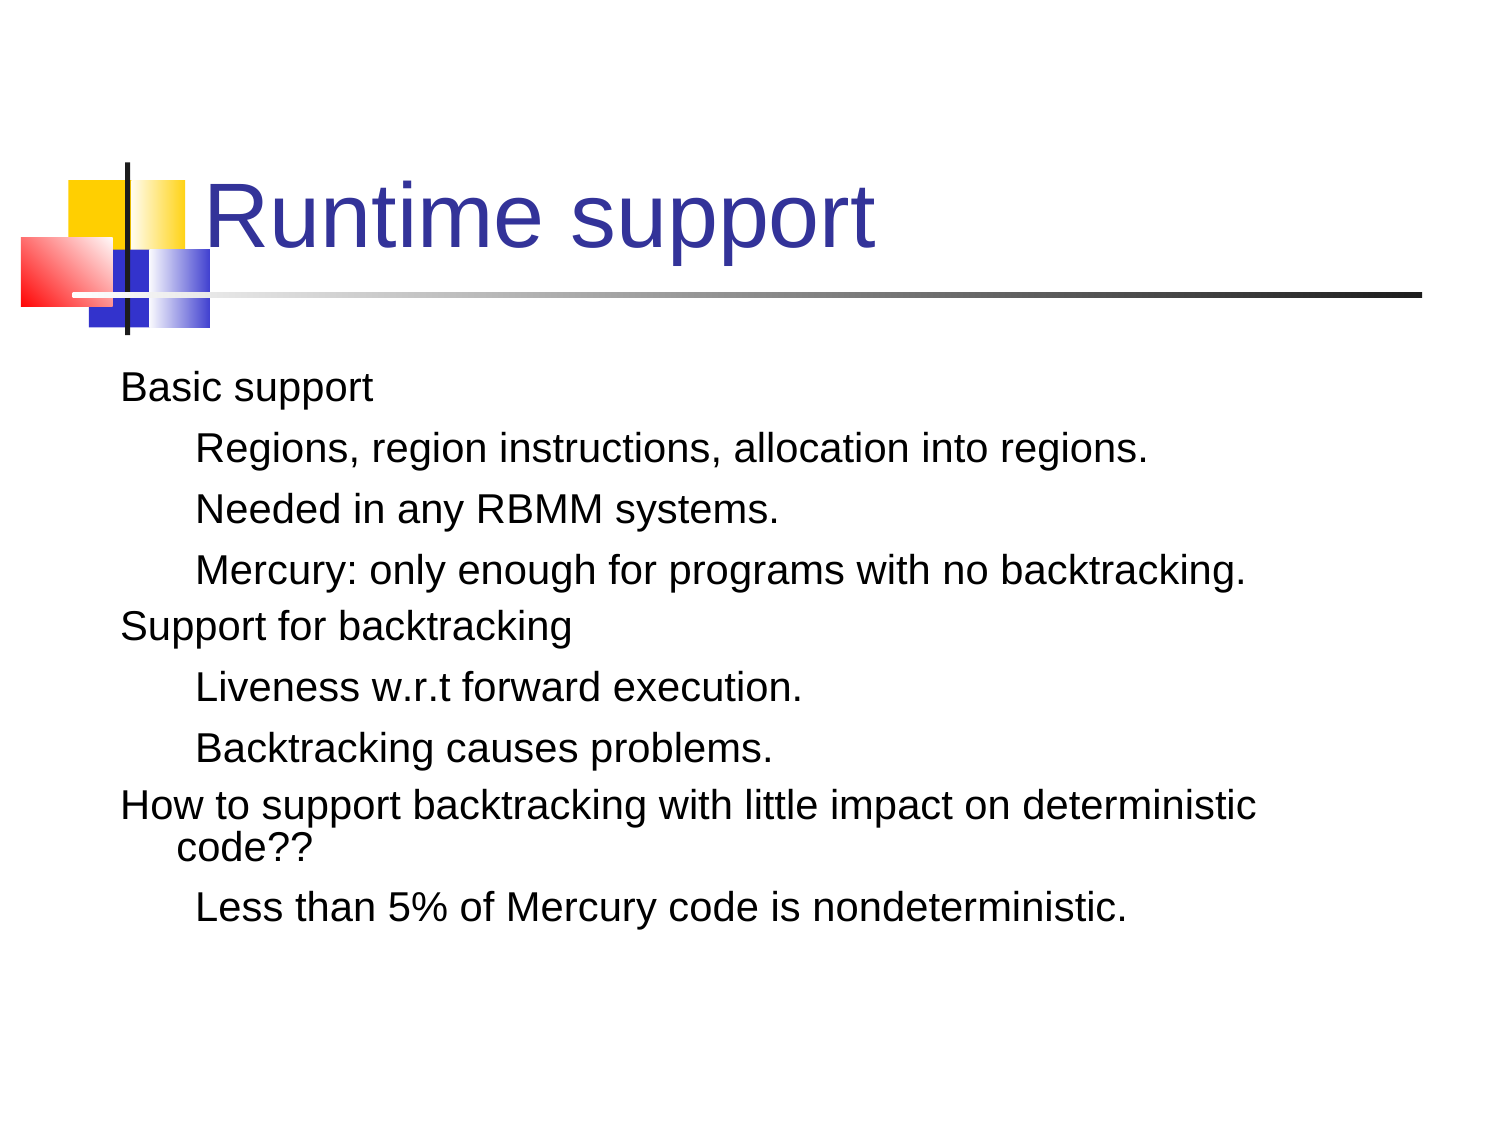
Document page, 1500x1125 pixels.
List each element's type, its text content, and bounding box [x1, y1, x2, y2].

list Basic support Regions, region instructions, allocation into regions. Needed in any RBMM systems. Mercury: only enough for programs with no backtracking. Support for backtracking Liveness w.r.t forward execution. Backtracking causes problems. How to support backtracking with little impact on deterministic code?? Less than 5% of Mercury code is nondeterministic. [105, 360, 1381, 946]
title Runtime support [188, 35, 1468, 276]
